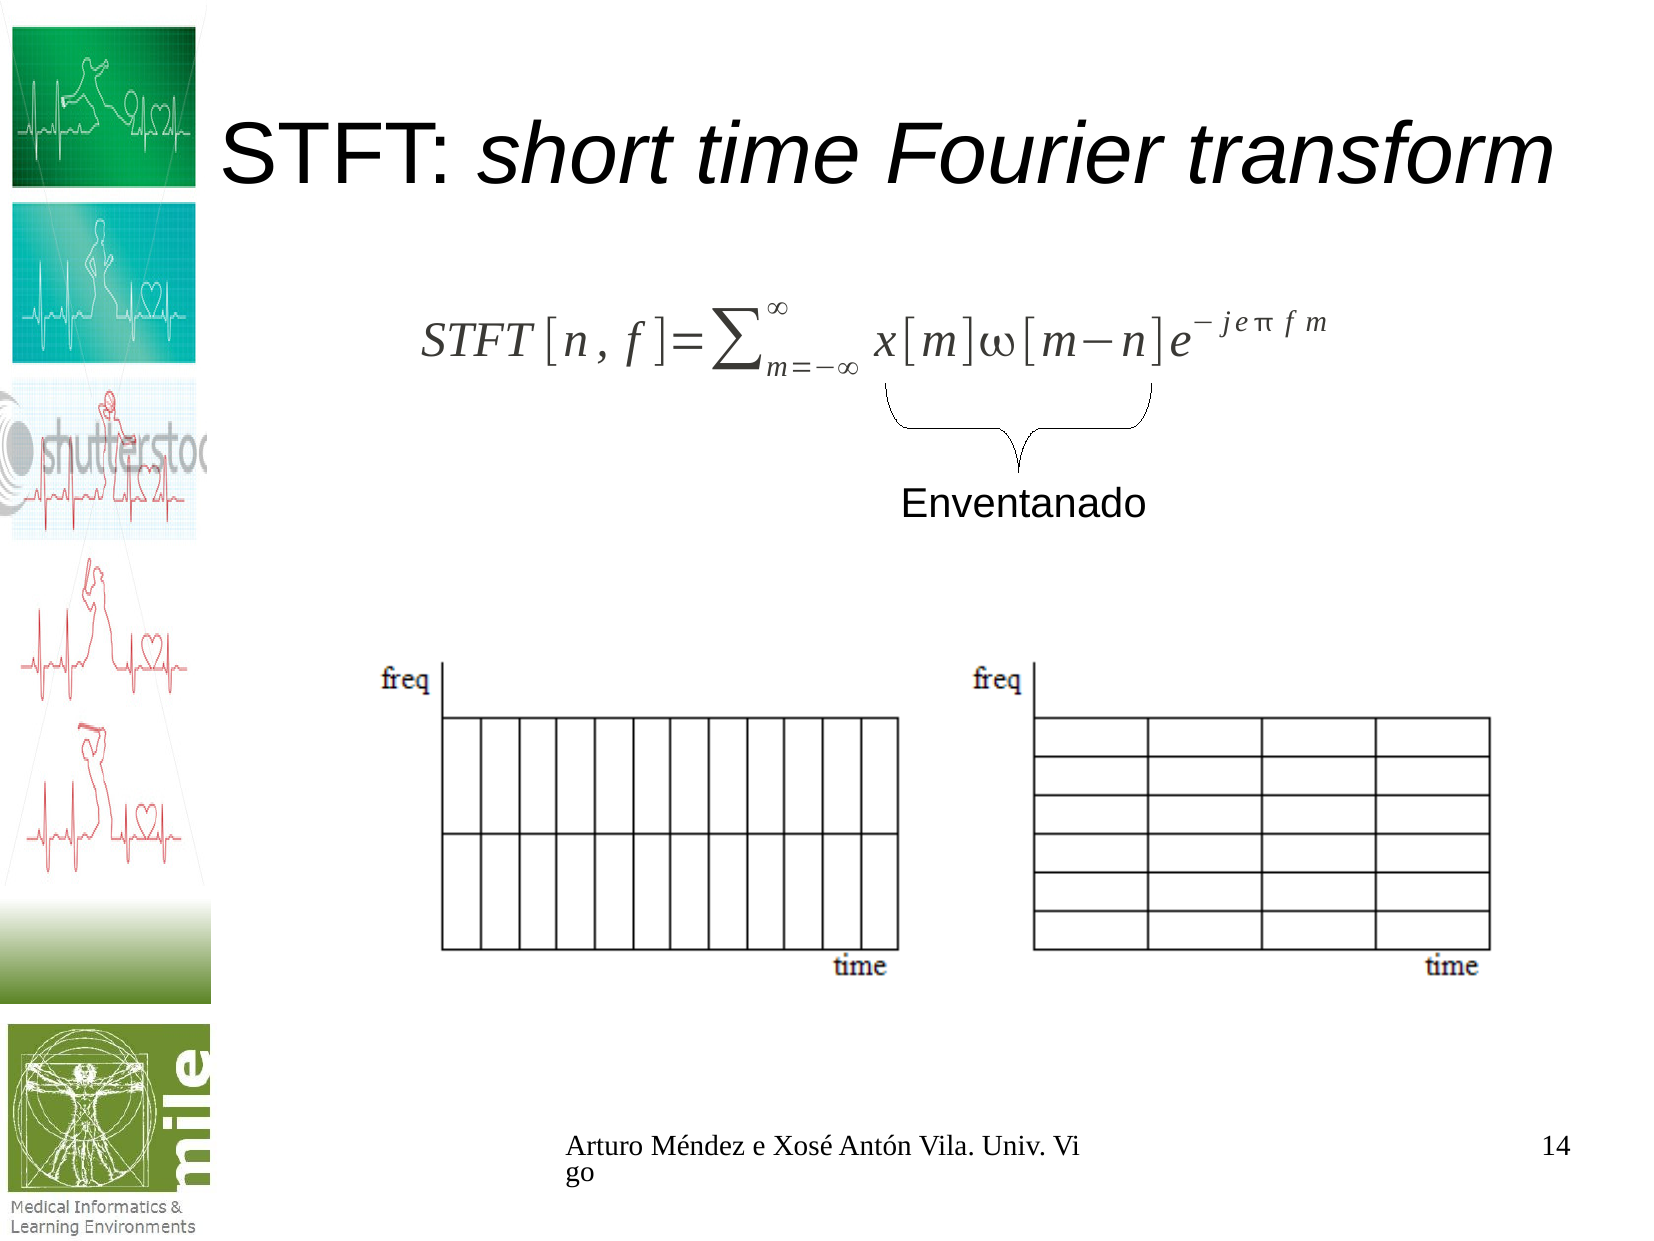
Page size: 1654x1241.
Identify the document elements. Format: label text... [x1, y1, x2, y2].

title STFT: short time Fourier transform [206, 49, 1571, 257]
text_box Enventanado [885, 472, 1211, 535]
chart [413, 289, 1333, 384]
picture [330, 620, 1536, 1004]
picture [0, 0, 207, 886]
picture [0, 1008, 228, 1241]
